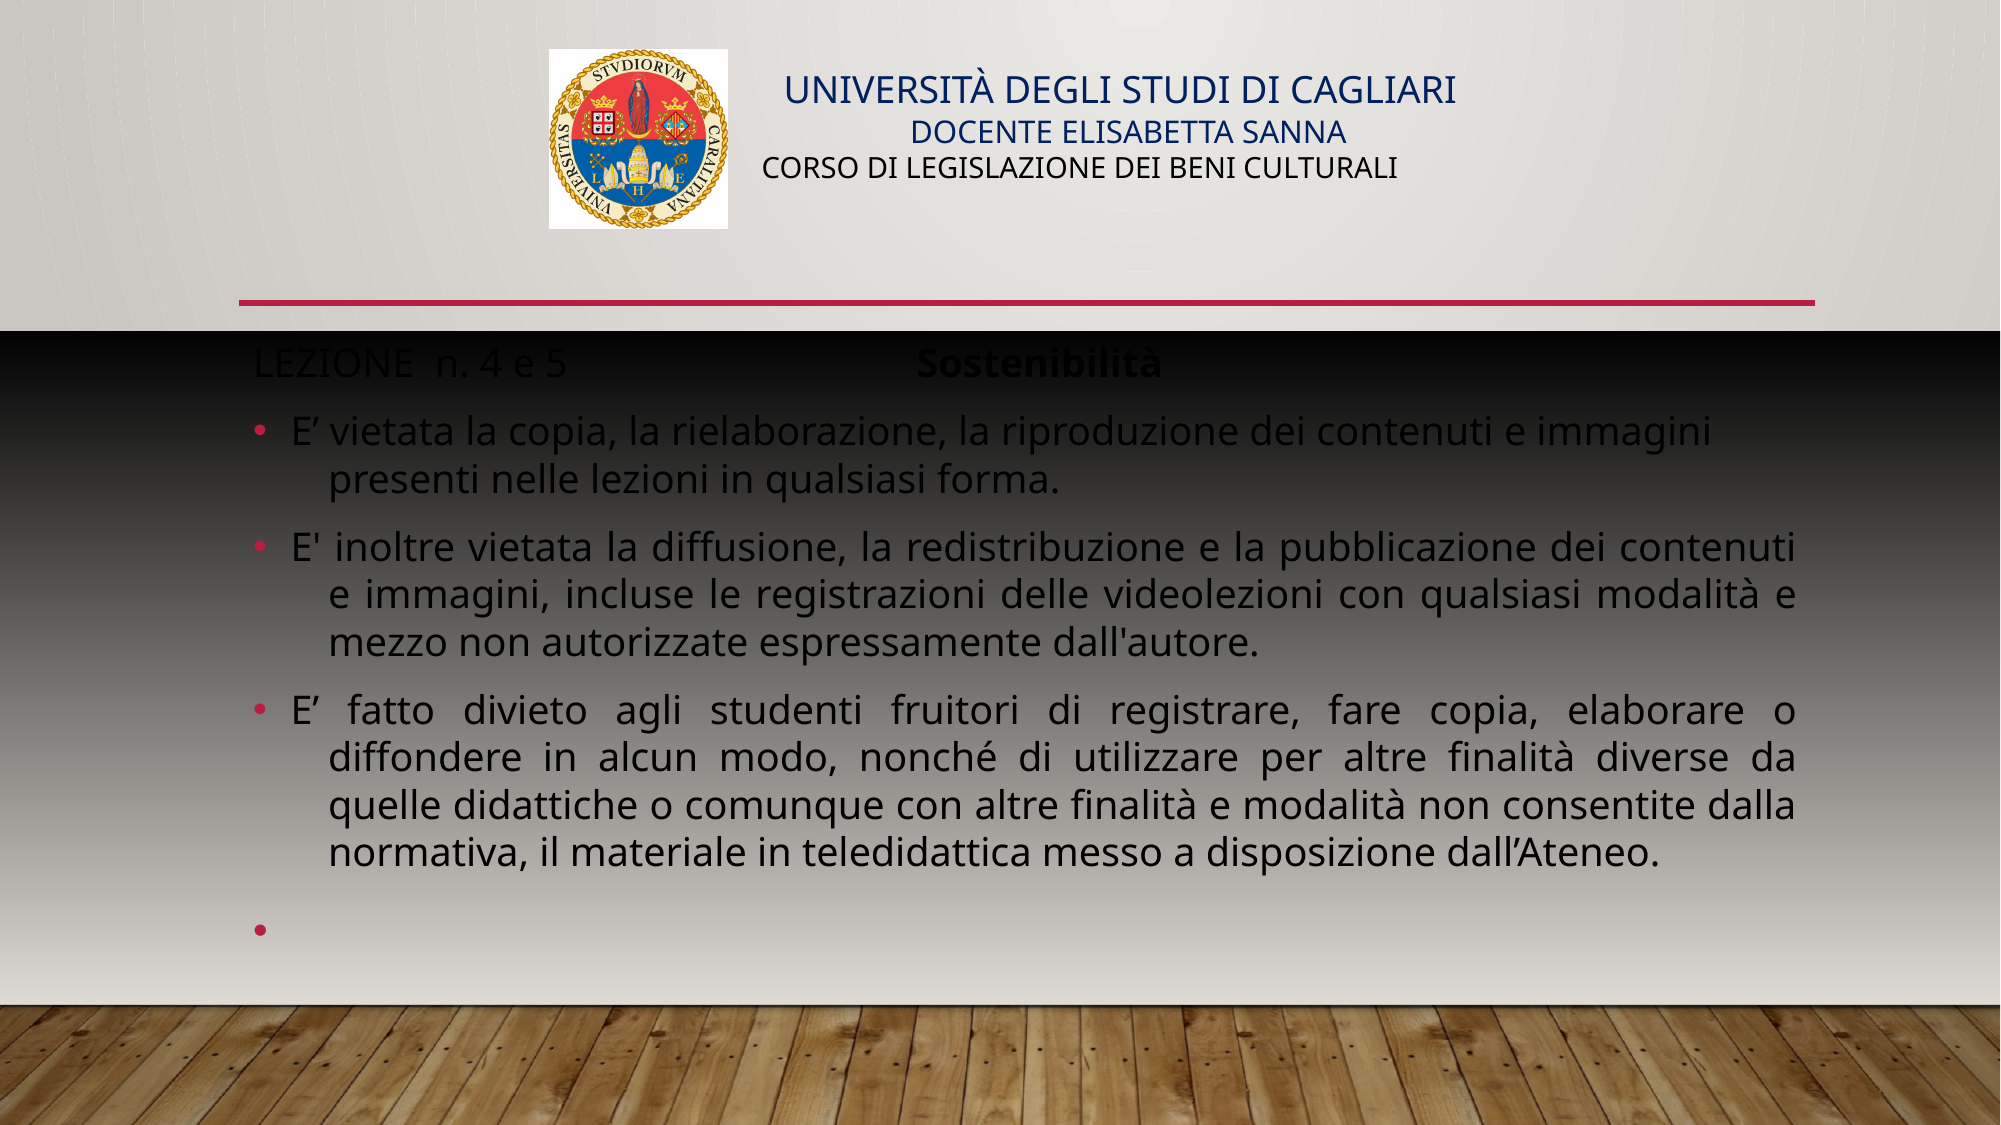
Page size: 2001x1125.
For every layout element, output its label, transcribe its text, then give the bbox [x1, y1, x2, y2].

list LEZIONE n. 4 e 5 Sostenibilità E’ vietata la copia, la rielaborazione, la riproduzione dei contenuti e immagini presenti nelle lezioni in qualsiasi forma. E' inoltre vietata la diffusione, la redistribuzione e la pubblicazione dei contenuti e immagini, incluse le registrazioni delle videolezioni con qualsiasi modalità e mezzo non autorizzate espressamente dall'autore. E’ fatto divieto agli studenti fruitori di registrare, fare copia, elaborare o diffondere in alcun modo, nonché di utilizzare per altre finalità diverse da quelle didattiche o comunque con altre finalità e modalità non consentite dalla normativa, il materiale in teledidattica messo a disposizione dall’Ateneo. [238, 330, 1814, 897]
title Università degli Studi di Cagliari Docente Elisabetta Sanna Corso di Legislazione dei Beni Culturali [251, 23, 1814, 229]
picture [549, 49, 728, 229]
